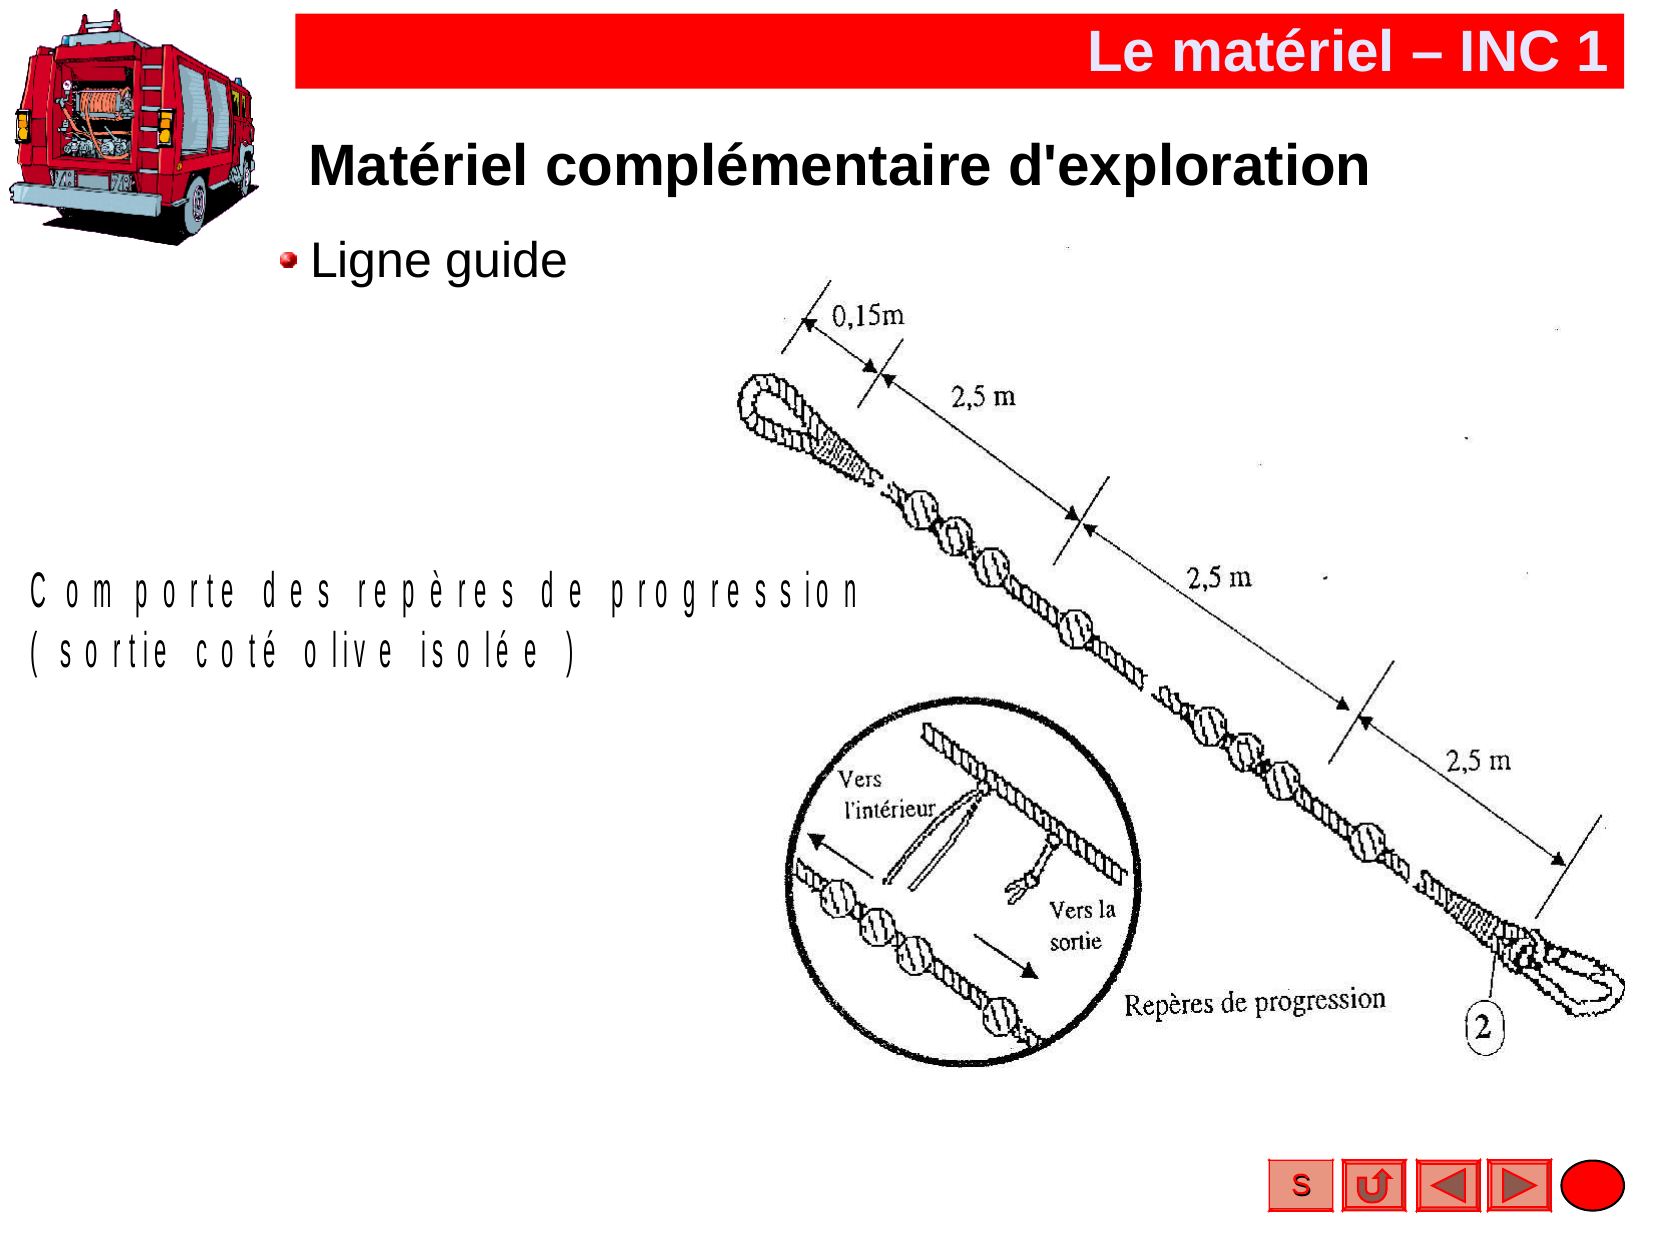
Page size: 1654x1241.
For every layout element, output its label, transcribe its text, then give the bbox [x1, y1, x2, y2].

picture [0, 236, 1625, 1068]
text_box Matériel complémentaire d'exploration [260, 125, 1388, 206]
picture [8, 8, 260, 246]
text_box Ligne guide [265, 224, 584, 325]
text_box Le matériel – INC 1 [295, 13, 1625, 89]
text_box [1561, 1160, 1625, 1211]
